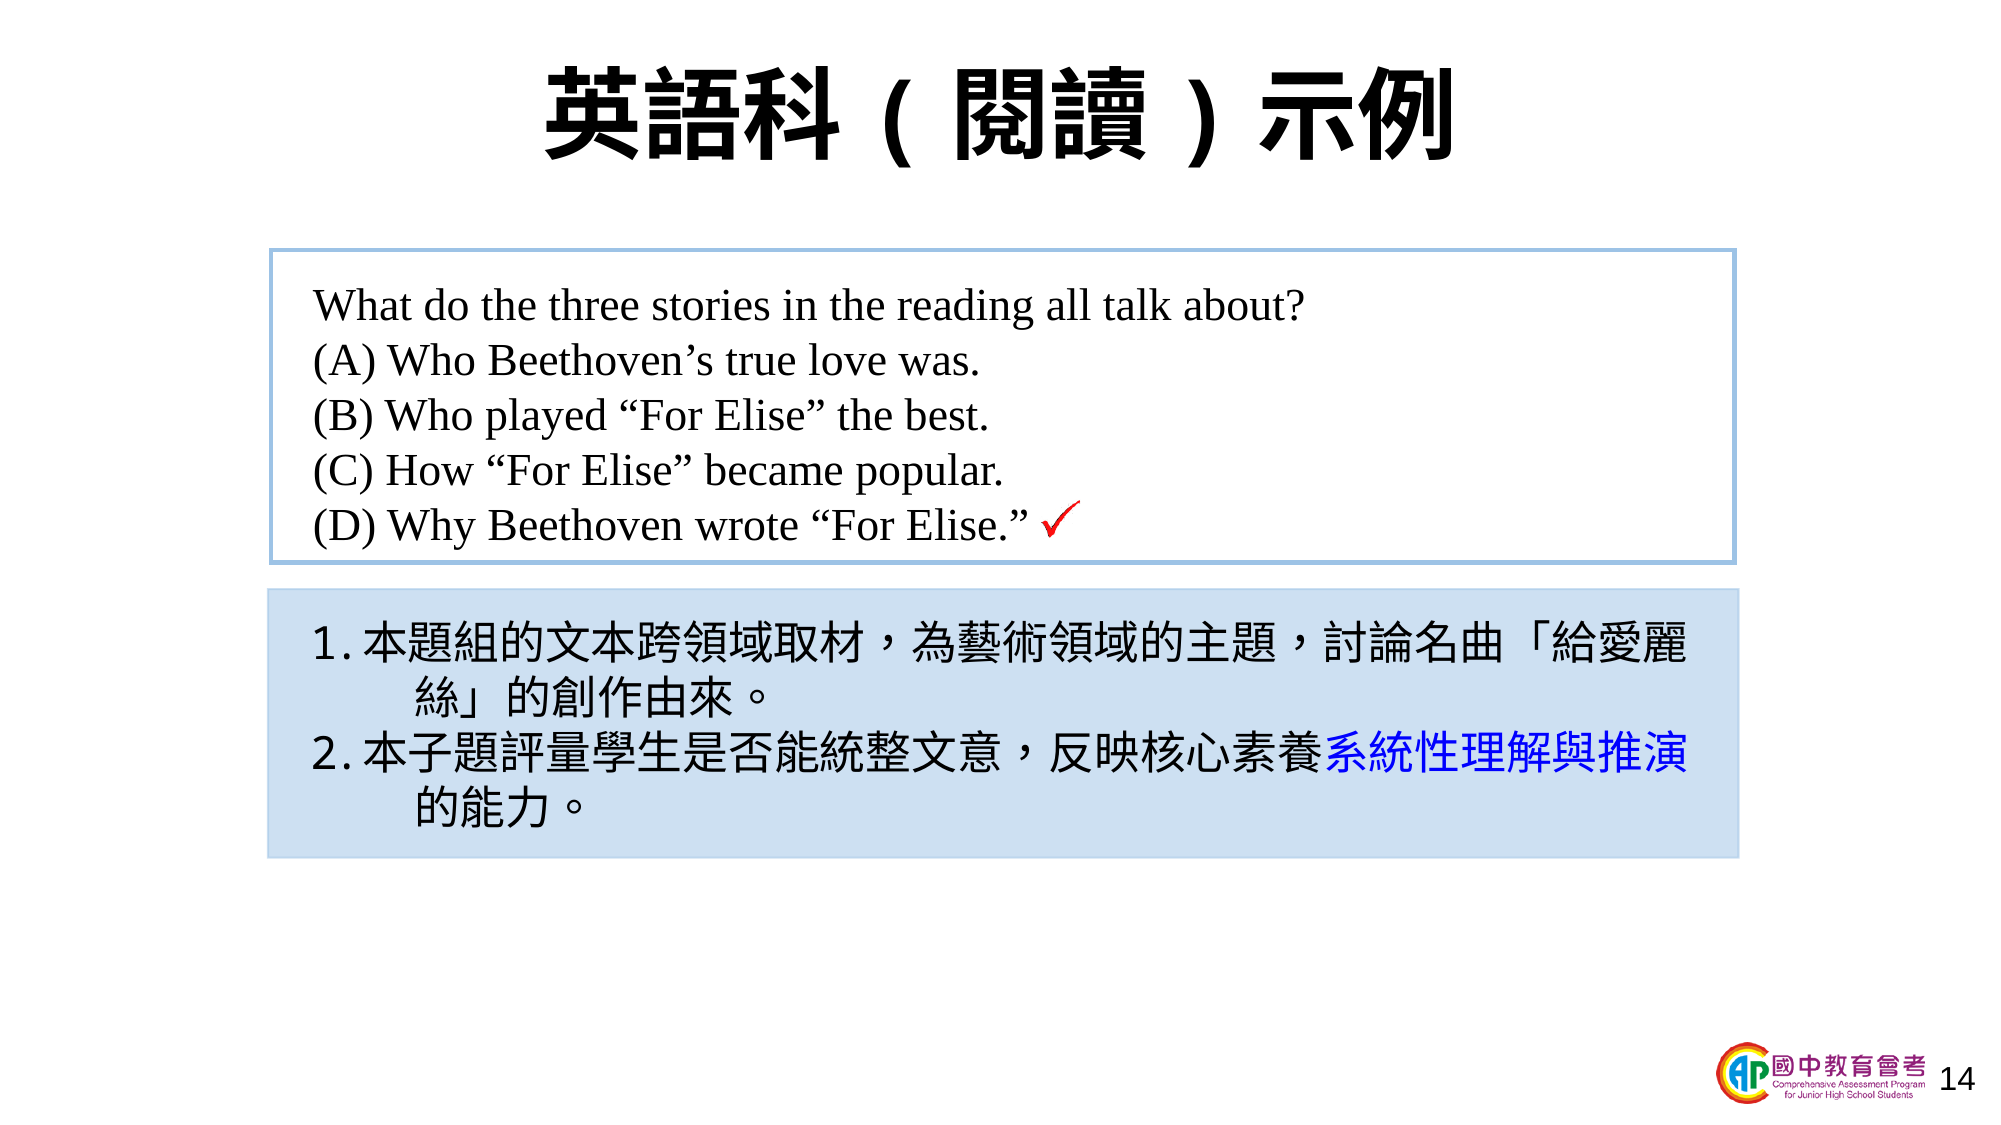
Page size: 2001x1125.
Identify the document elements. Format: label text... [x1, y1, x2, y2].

title 英語科(閱讀)示例 [137, 2, 1863, 220]
text_box [268, 589, 1739, 858]
text_box 本題組的文本跨領域取材，為藝術領域的主題，討論名曲「給愛麗絲」的創作由來。 本子題評量學生是否能統整文意，反映核心素養系統性理解與推演的能力。 [254, 606, 1718, 841]
text_box [1923, 1047, 2000, 1108]
text_box What do the three stories in the reading all talk about? (A) Who Beethoven’s true love was. (B) Who played “For Elise” the best. (C) How “For Elise” became popular. (D) Why Beethoven wrote “For Elise.” [297, 267, 1381, 561]
